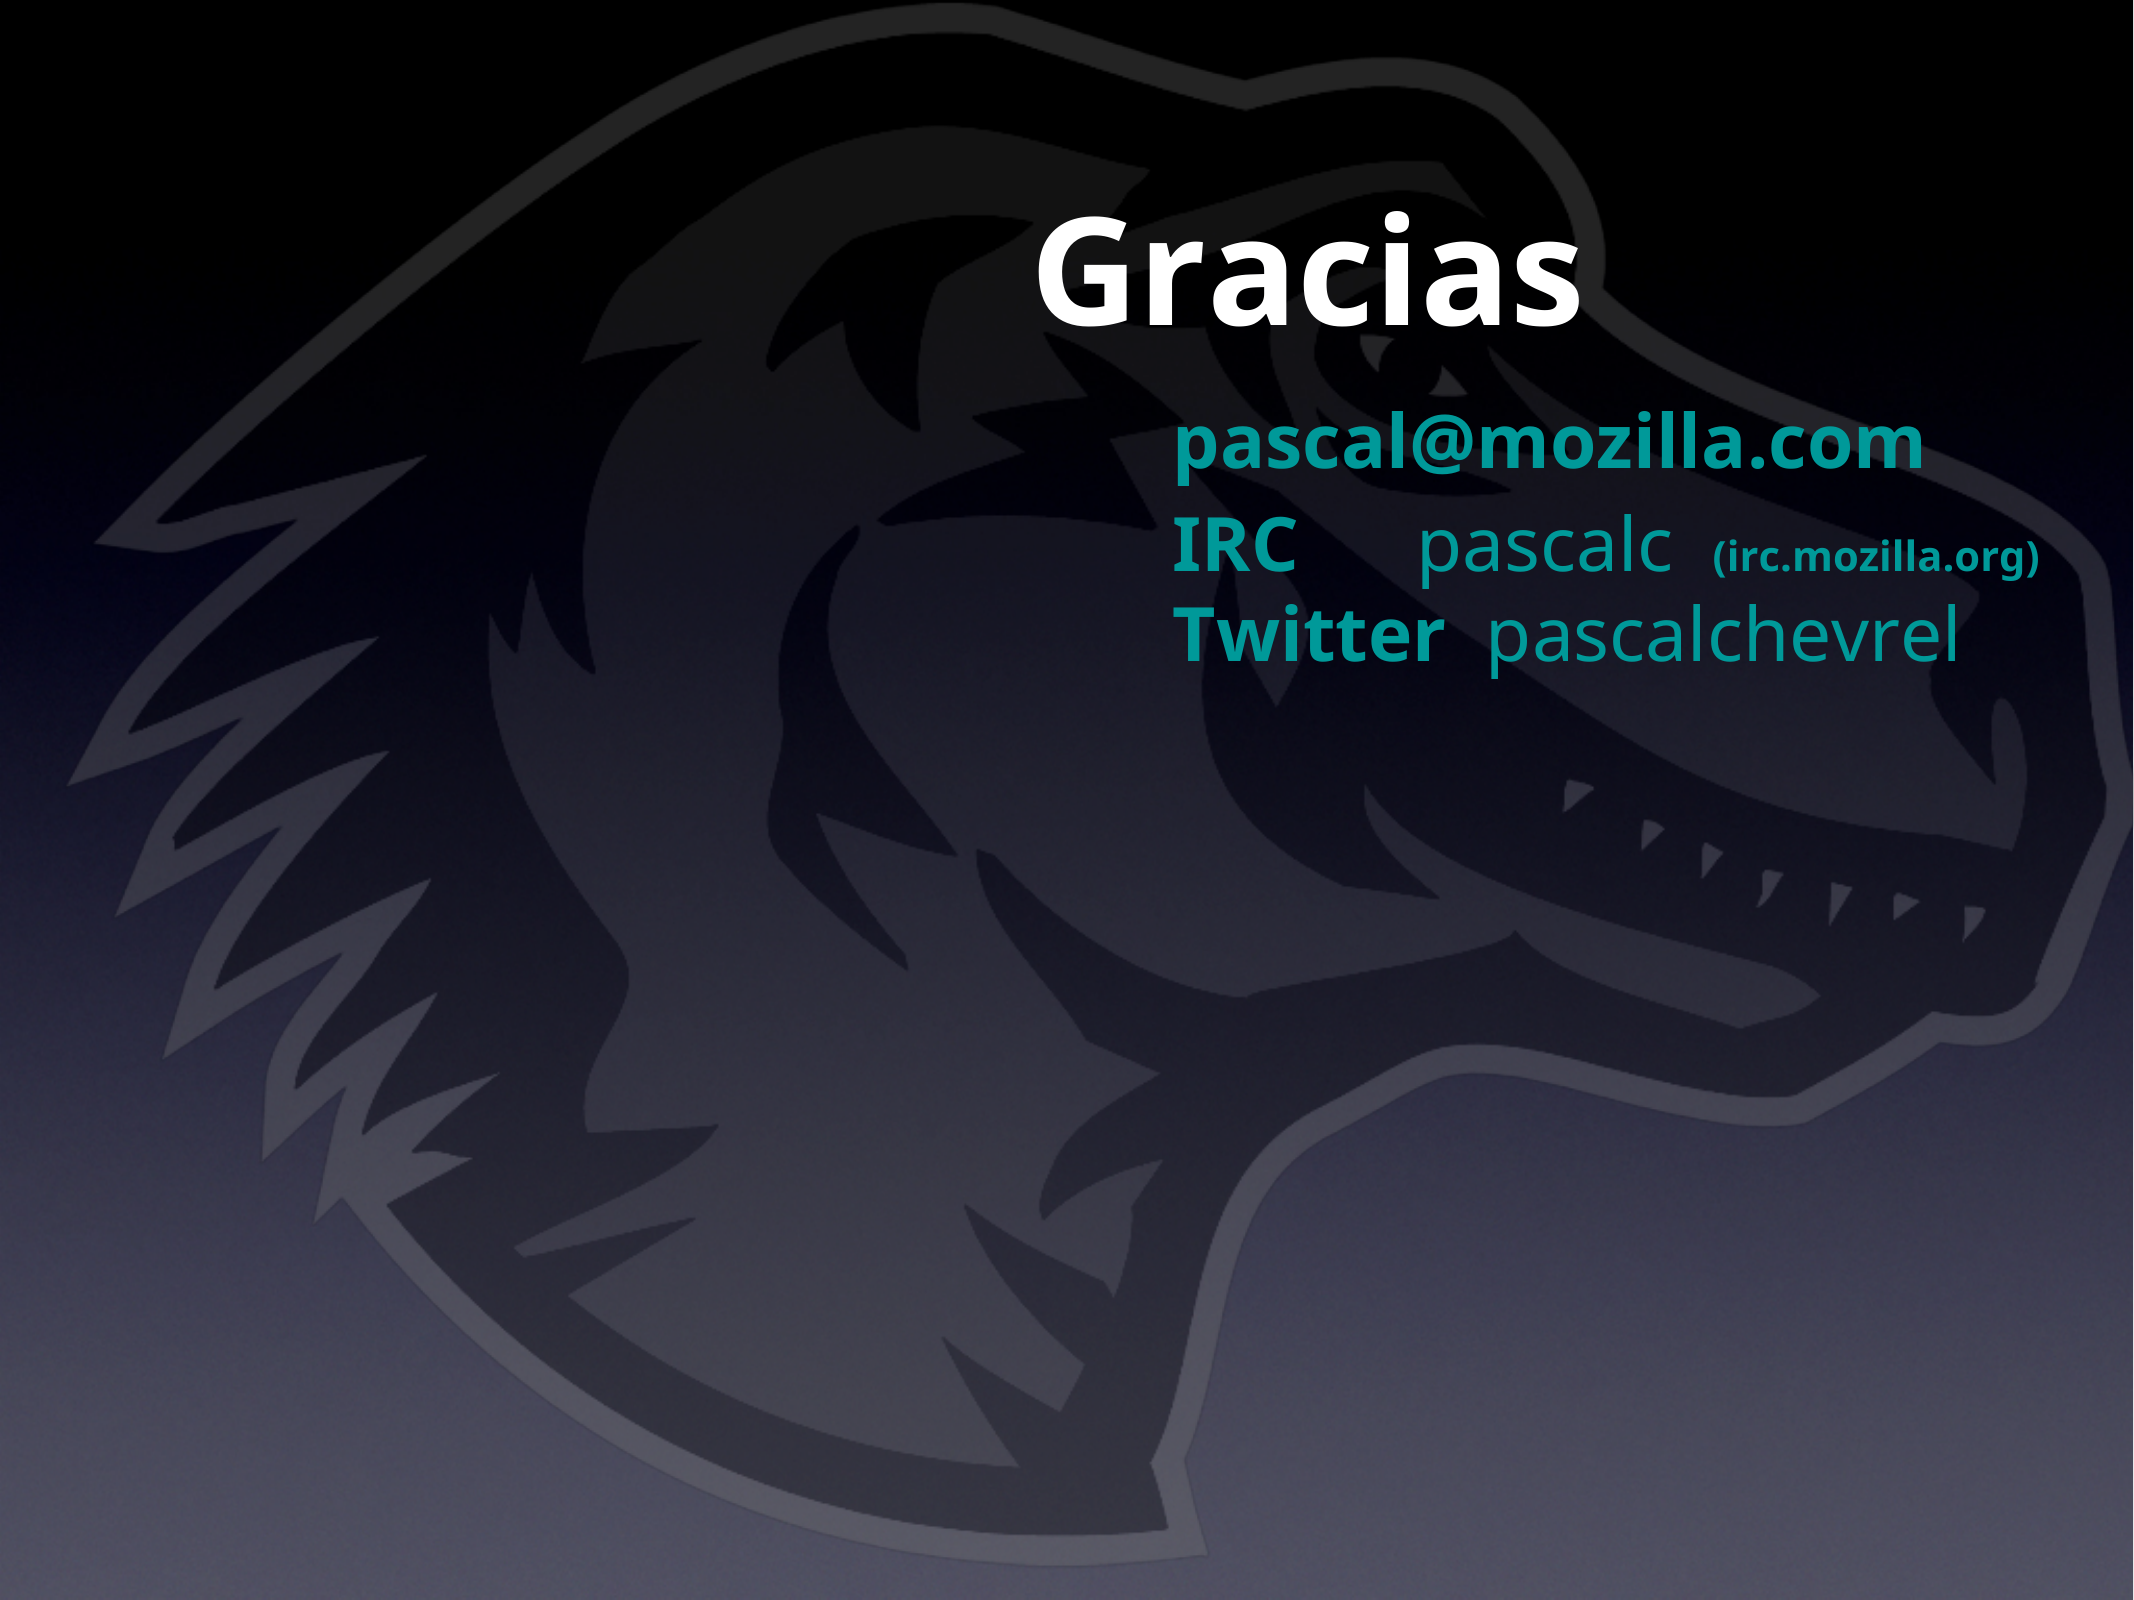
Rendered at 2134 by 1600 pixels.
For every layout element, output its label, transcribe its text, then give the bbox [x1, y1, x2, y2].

picture [0, 0, 2134, 1600]
text_box Gracias [483, 196, 2134, 335]
text_box pascal@mozilla.com IRC pascalc (irc.mozilla.org) Twitter pascalchevrel [1172, 393, 2041, 677]
